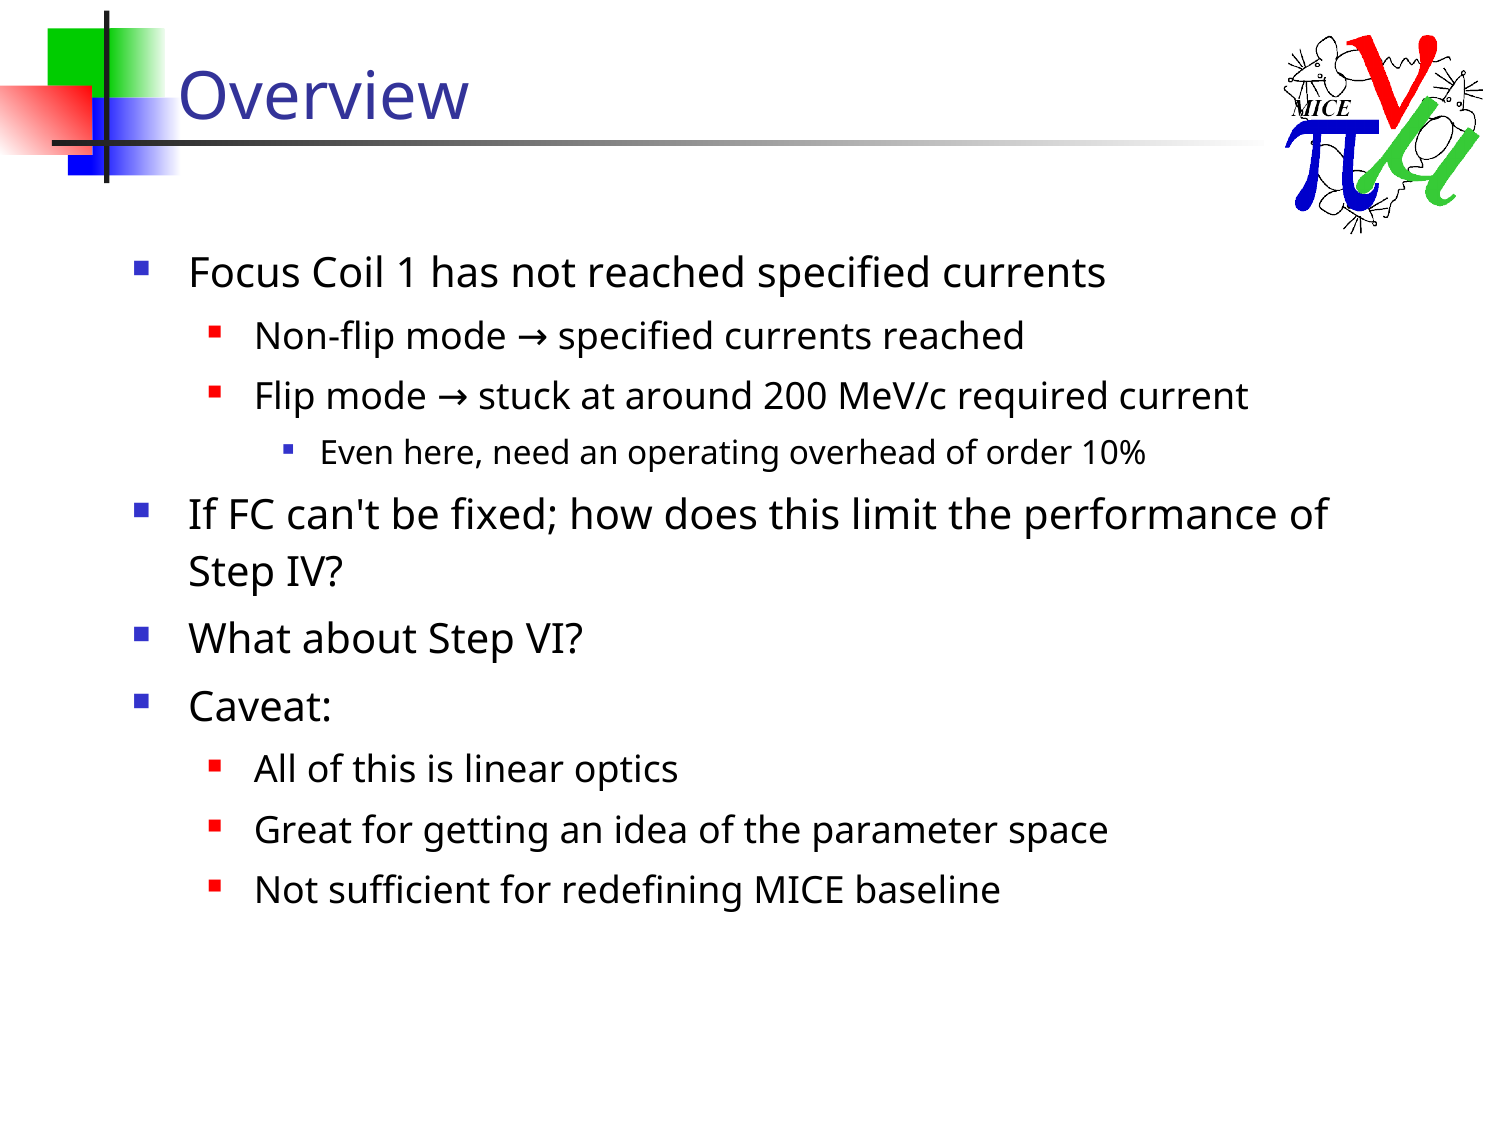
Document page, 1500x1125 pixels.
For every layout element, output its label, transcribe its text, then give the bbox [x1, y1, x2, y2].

picture [1264, 5, 1500, 251]
list Focus Coil 1 has not reached specified currents Non-flip mode → specified currents reached Flip mode → stuck at around 200 MeV/c required current Even here, need an operating overhead of order 10% If FC can't be fixed; how does this limit the performance of Step IV? What about Step VI? Caveat: All of this is linear optics Great for getting an idea of the parameter space Not sufficient for redefining MICE baseline [117, 235, 1393, 836]
title Overview [162, 0, 1441, 188]
